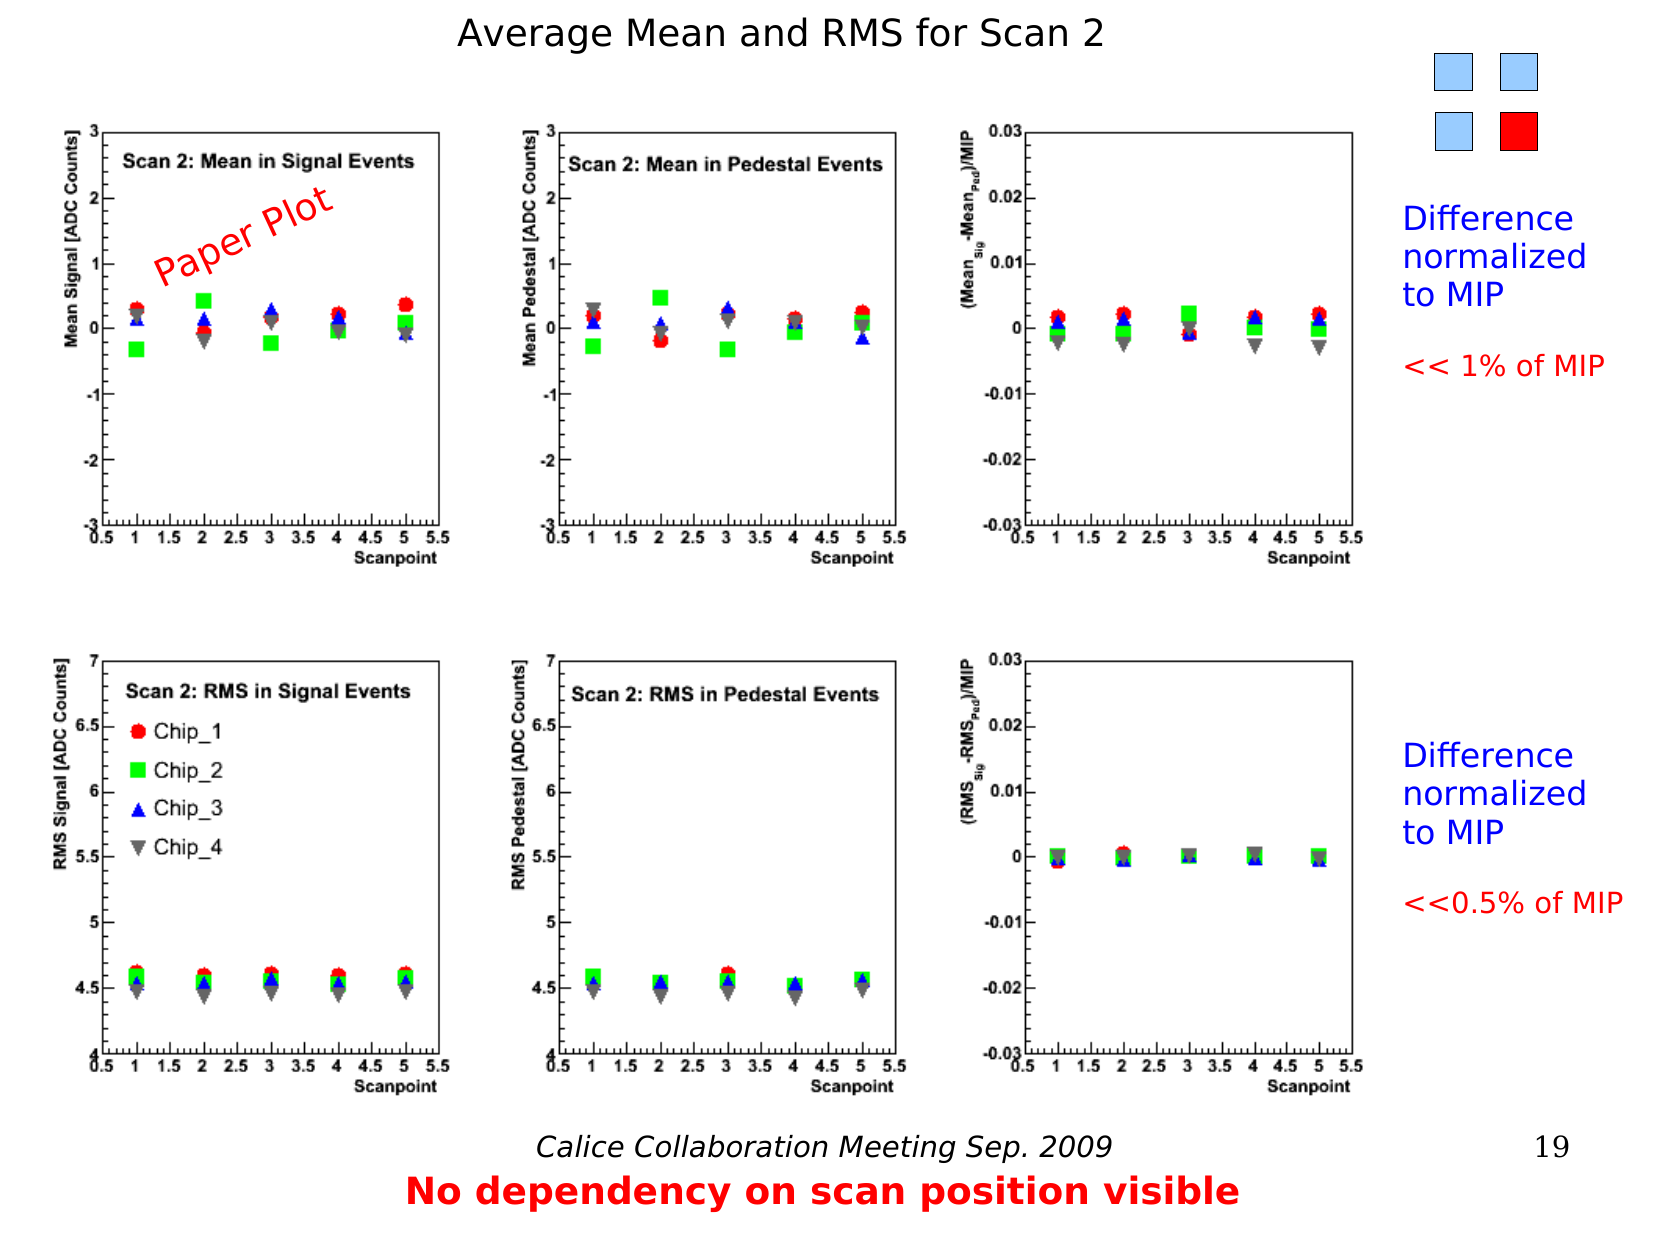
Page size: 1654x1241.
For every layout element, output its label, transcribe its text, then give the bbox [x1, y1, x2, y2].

text_box [1500, 53, 1538, 91]
text_box [1500, 112, 1538, 151]
text_box Difference normalized to MIP << 1% of MIP [1387, 191, 1619, 425]
text_box [1435, 112, 1473, 151]
picture [35, 76, 1405, 1133]
text_box [1434, 53, 1473, 91]
text_box Average Mean and RMS for Scan 2 [442, 4, 1108, 64]
text_box Difference normalized to MIP <<0.5% of MIP [1387, 729, 1639, 963]
text_box No dependency on scan position visible [389, 1162, 1238, 1221]
text_box Paper Plot [131, 165, 352, 310]
